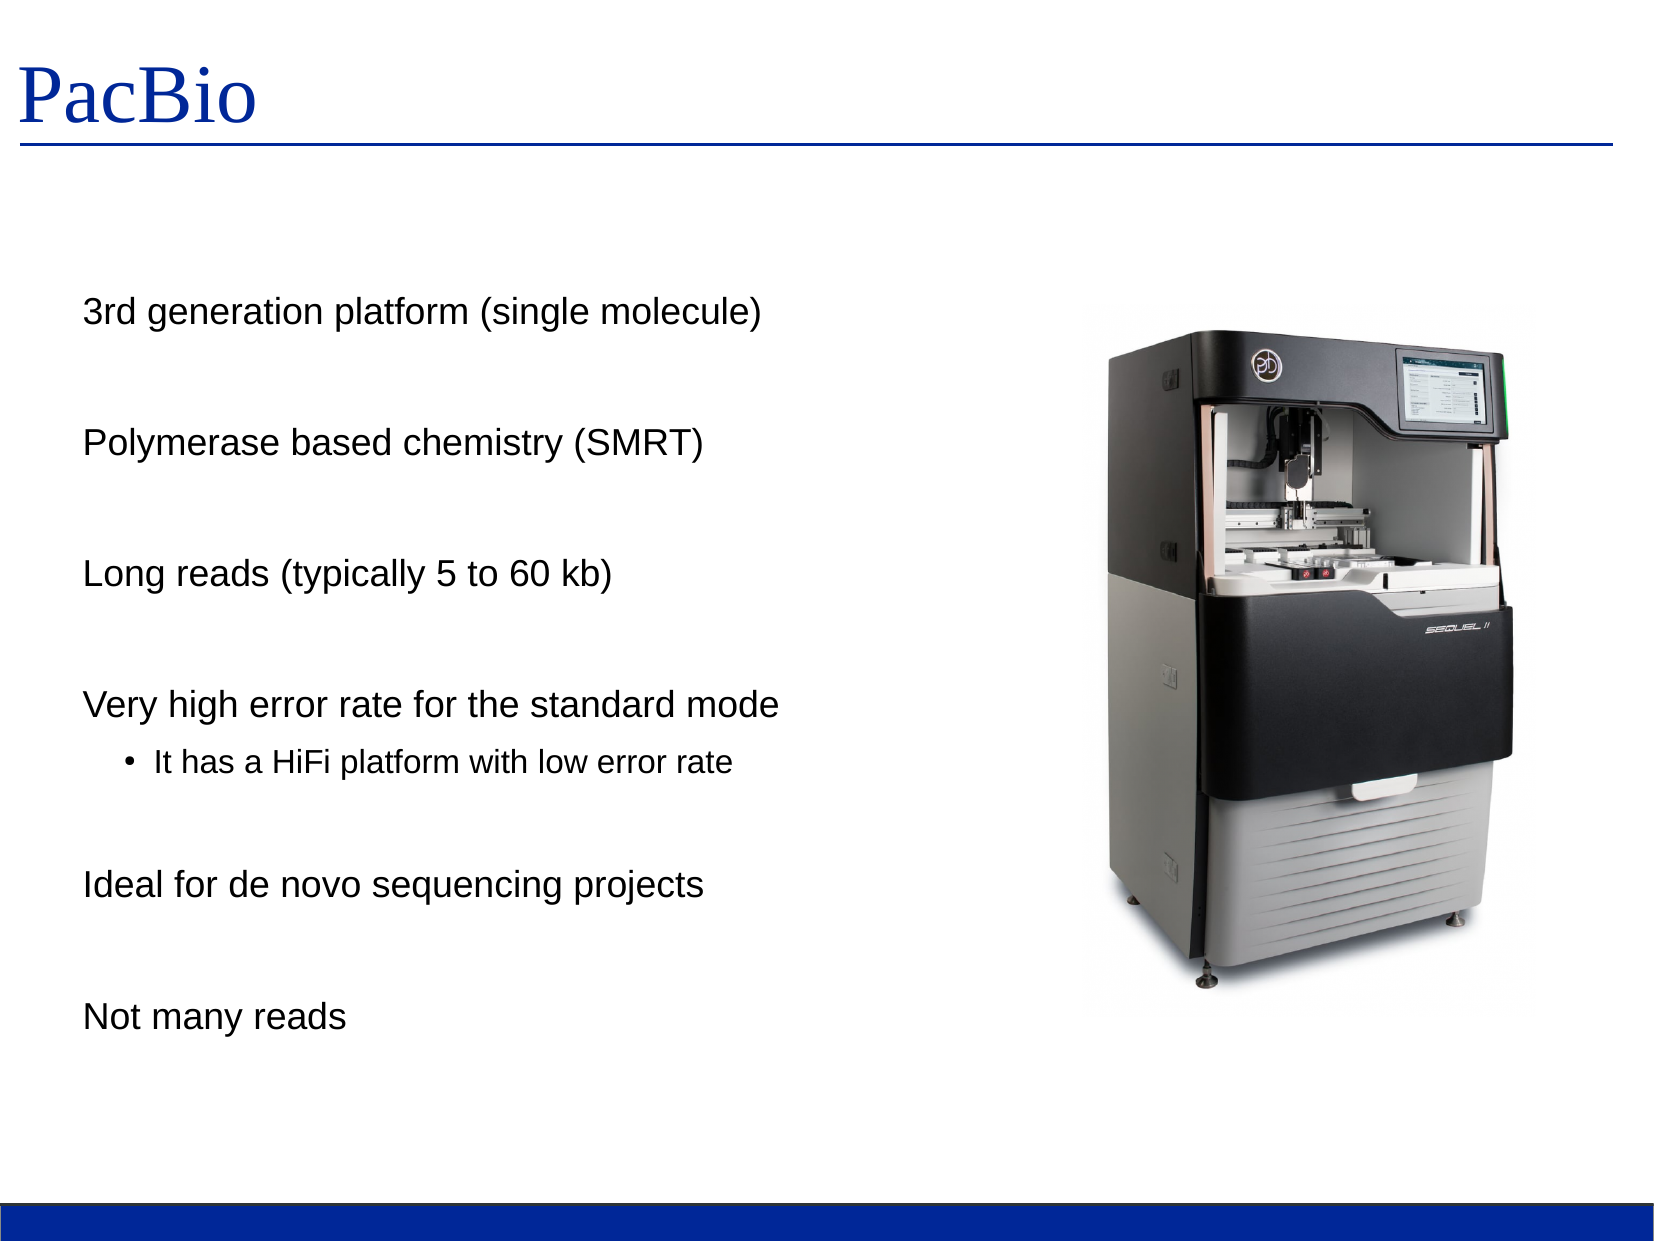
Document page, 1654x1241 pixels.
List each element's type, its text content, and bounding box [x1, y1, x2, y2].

list 3rd generation platform (single molecule) Polymerase based chemistry (SMRT) Long reads (typically 5 to 60 kb) Very high error rate for the standard mode It has a HiFi platform with low error rate Ideal for de novo sequencing projects Not many reads [82, 290, 809, 1109]
title PacBio [17, 0, 1589, 198]
picture [1082, 304, 1536, 1017]
